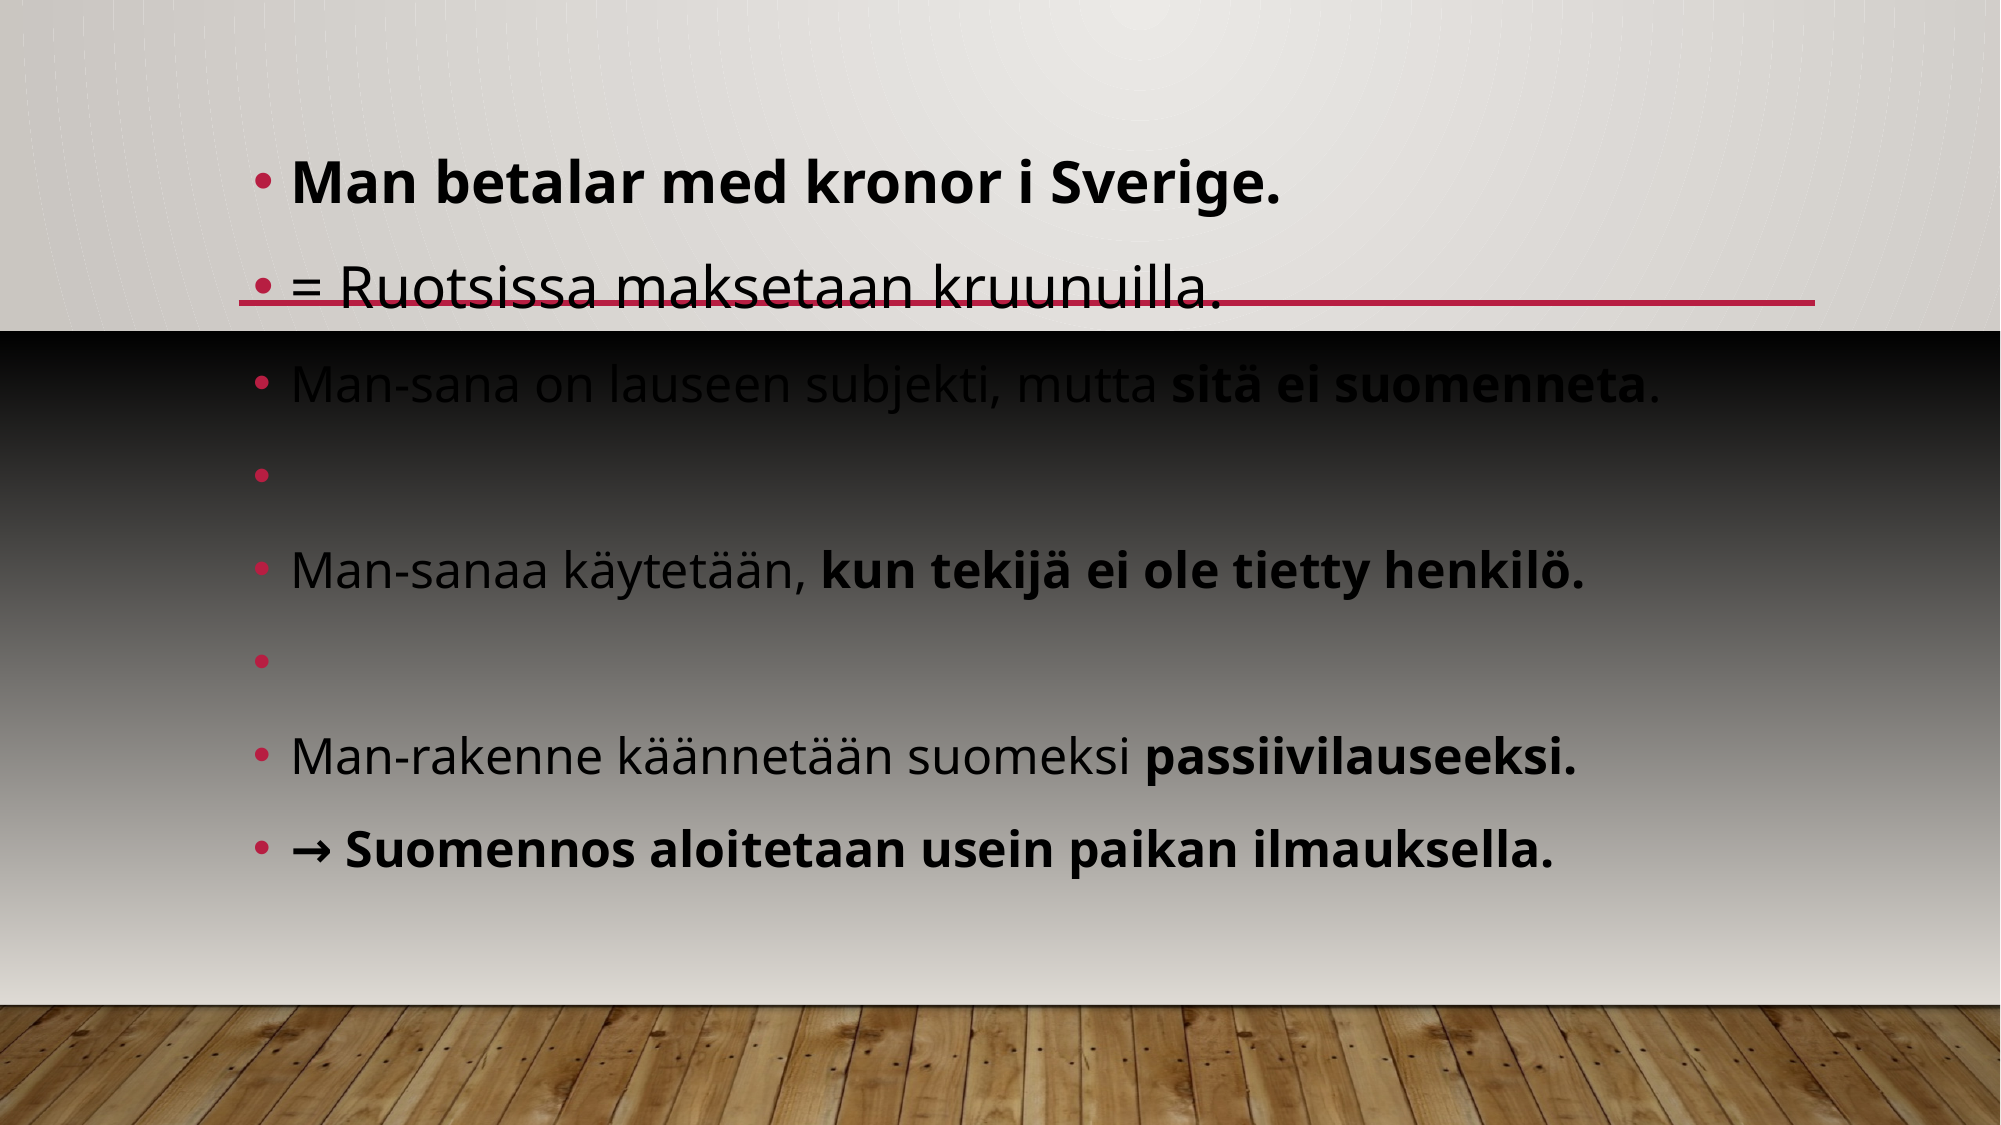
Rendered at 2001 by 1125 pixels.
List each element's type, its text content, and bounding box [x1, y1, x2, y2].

list Man betalar med kronor i Sverige. = Ruotsissa maksetaan kruunuilla. Man-sana on lauseen subjekti, mutta sitä ei suomenneta. Man-sanaa käytetään, kun tekijä ei ole tietty henkilö. Man-rakenne käännetään suomeksi passiivilauseeksi. → Suomennos aloitetaan usein paikan ilmauksella. [238, 124, 1814, 897]
